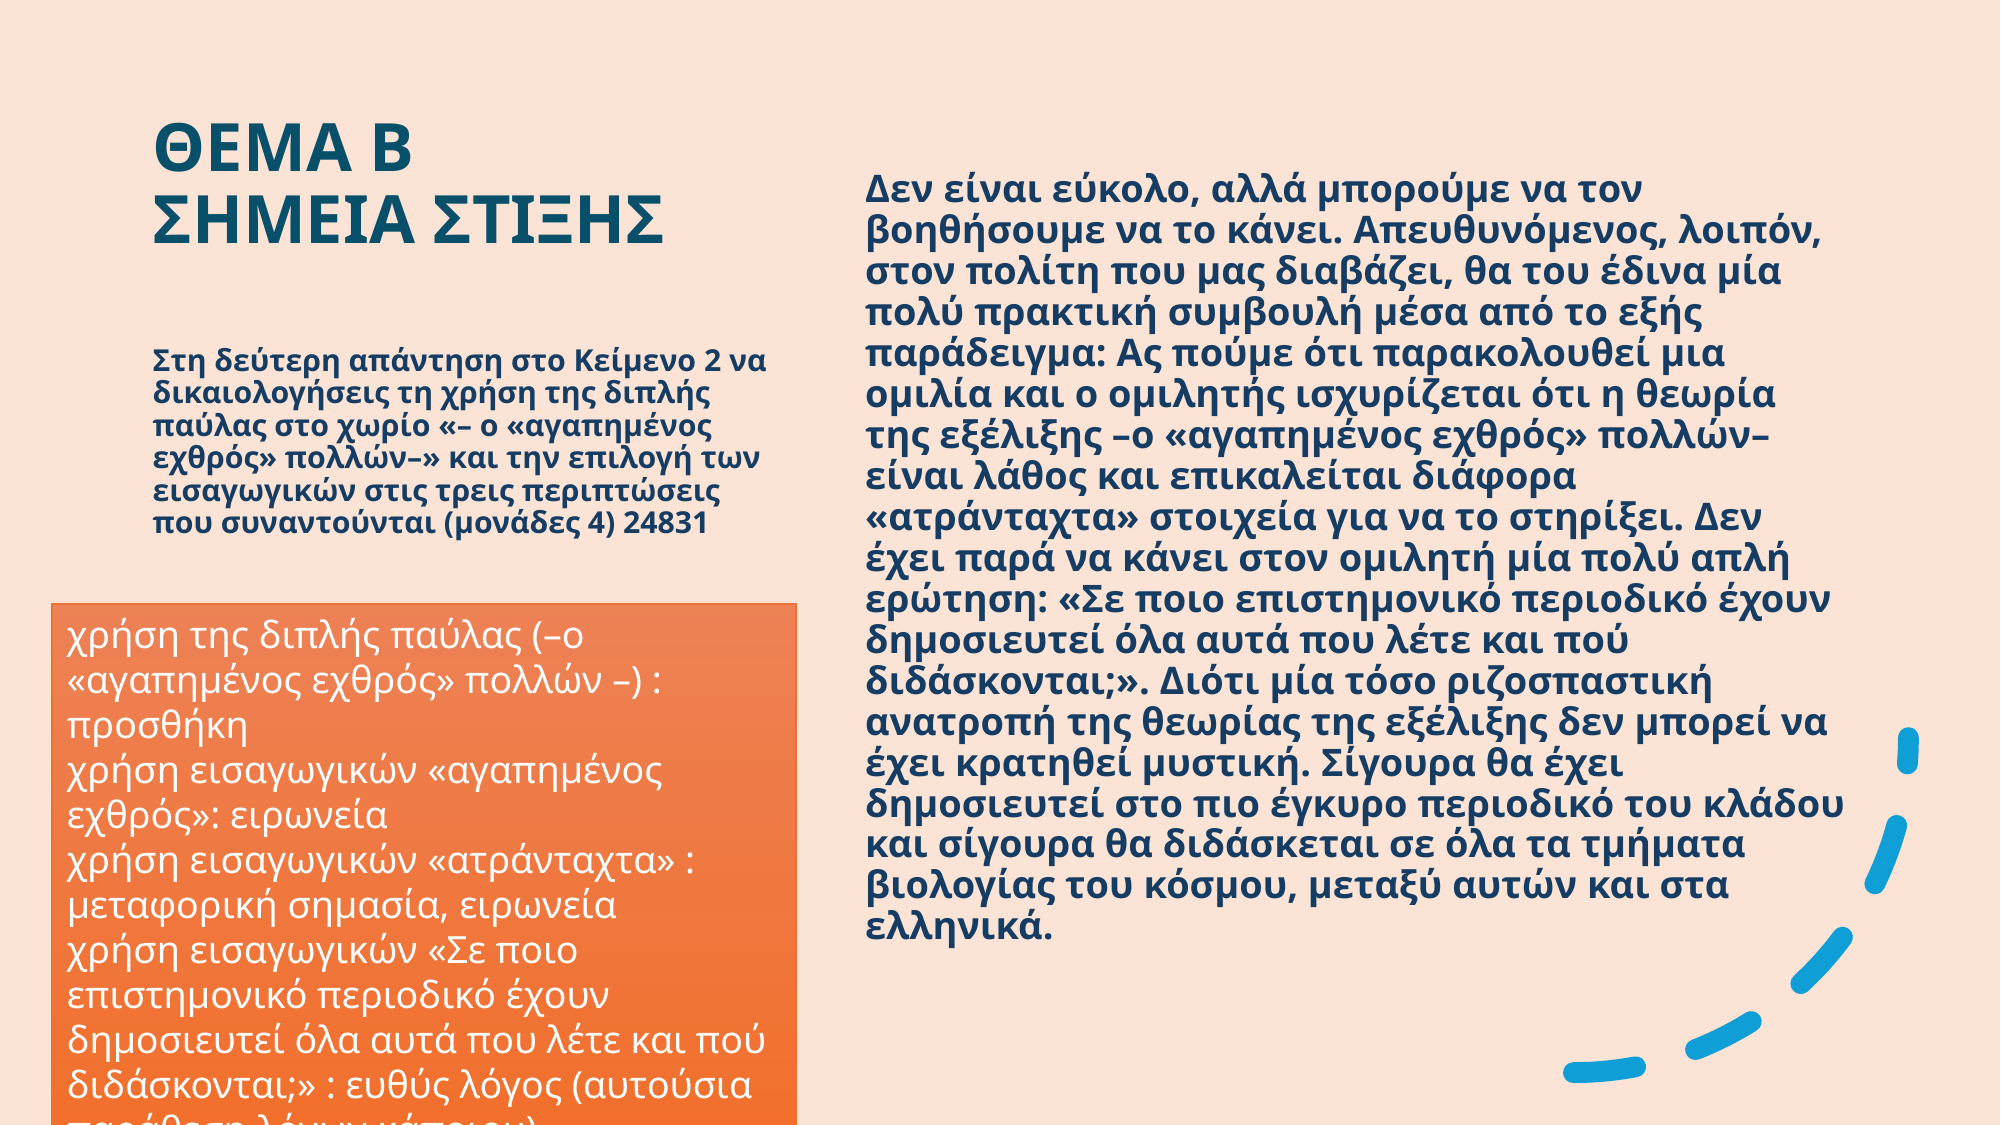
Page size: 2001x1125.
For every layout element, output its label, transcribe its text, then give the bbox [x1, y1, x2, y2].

list Δεν είναι εύκολο, αλλά μπορούμε να τον βοηθήσουμε να το κάνει. Απευθυνόμενος, λοιπόν, στον πολίτη που μας διαβάζει, θα του έδινα μία πολύ πρακτική συμβουλή μέσα από το εξής παράδειγμα: Ας πούμε ότι παρακολουθεί μια ομιλία και ο ομιλητής ισχυρίζεται ότι η θεωρία της εξέλιξης –ο «αγαπημένος εχθρός» πολλών– είναι λάθος και επικαλείται διάφορα «ατράνταχτα» στοιχεία για να το στηρίξει. Δεν έχει παρά να κάνει στον ομιλητή μία πολύ απλή ερώτηση: «Σε ποιο επιστημονικό περιοδικό έχουν δημοσιευτεί όλα αυτά που λέτε και πού διδάσκονται;». Διότι μία τόσο ριζοσπαστική ανατροπή της θεωρίας της εξέλιξης δεν μπορεί να έχει κρατηθεί μυστική. Σίγουρα θα έχει δημοσιευτεί στο πιο έγκυρο περιοδικό του κλάδου και σίγουρα θα διδάσκεται σε όλα τα τμήματα βιολογίας του κόσμου, μεταξύ αυτών και στα ελληνικά. [850, 161, 1863, 962]
list Στη δεύτερη απάντηση στο Κείμενο 2 να δικαιολογήσεις τη χρήση της διπλής παύλας στο χωρίο «– ο «αγαπημένος εχθρός» πολλών–» και την επιλογή των εισαγωγικών στις τρεις περιπτώσεις που συναντούνται (μονάδες 4) 24831 [137, 337, 783, 563]
text_box χρήση της διπλής παύλας (–ο «αγαπημένος εχθρός» πολλών –) : προσθήκη χρήση εισαγωγικών «αγαπημένος εχθρός»: ειρωνεία χρήση εισαγωγικών «ατράνταχτα» : μεταφορική σημασία, ειρωνεία χρήση εισαγωγικών «Σε ποιο επιστημονικό περιοδικό έχουν δημοσιευτεί όλα αυτά που λέτε και πού διδάσκονται;» : ευθύς λόγος (αυτούσια παράθεση λόγων κάποιου) [51, 603, 797, 1074]
title ΘΕΜΑ Β ΣΗΜΕΙΑ ΣΤΙΞΗΣ [137, 75, 783, 337]
